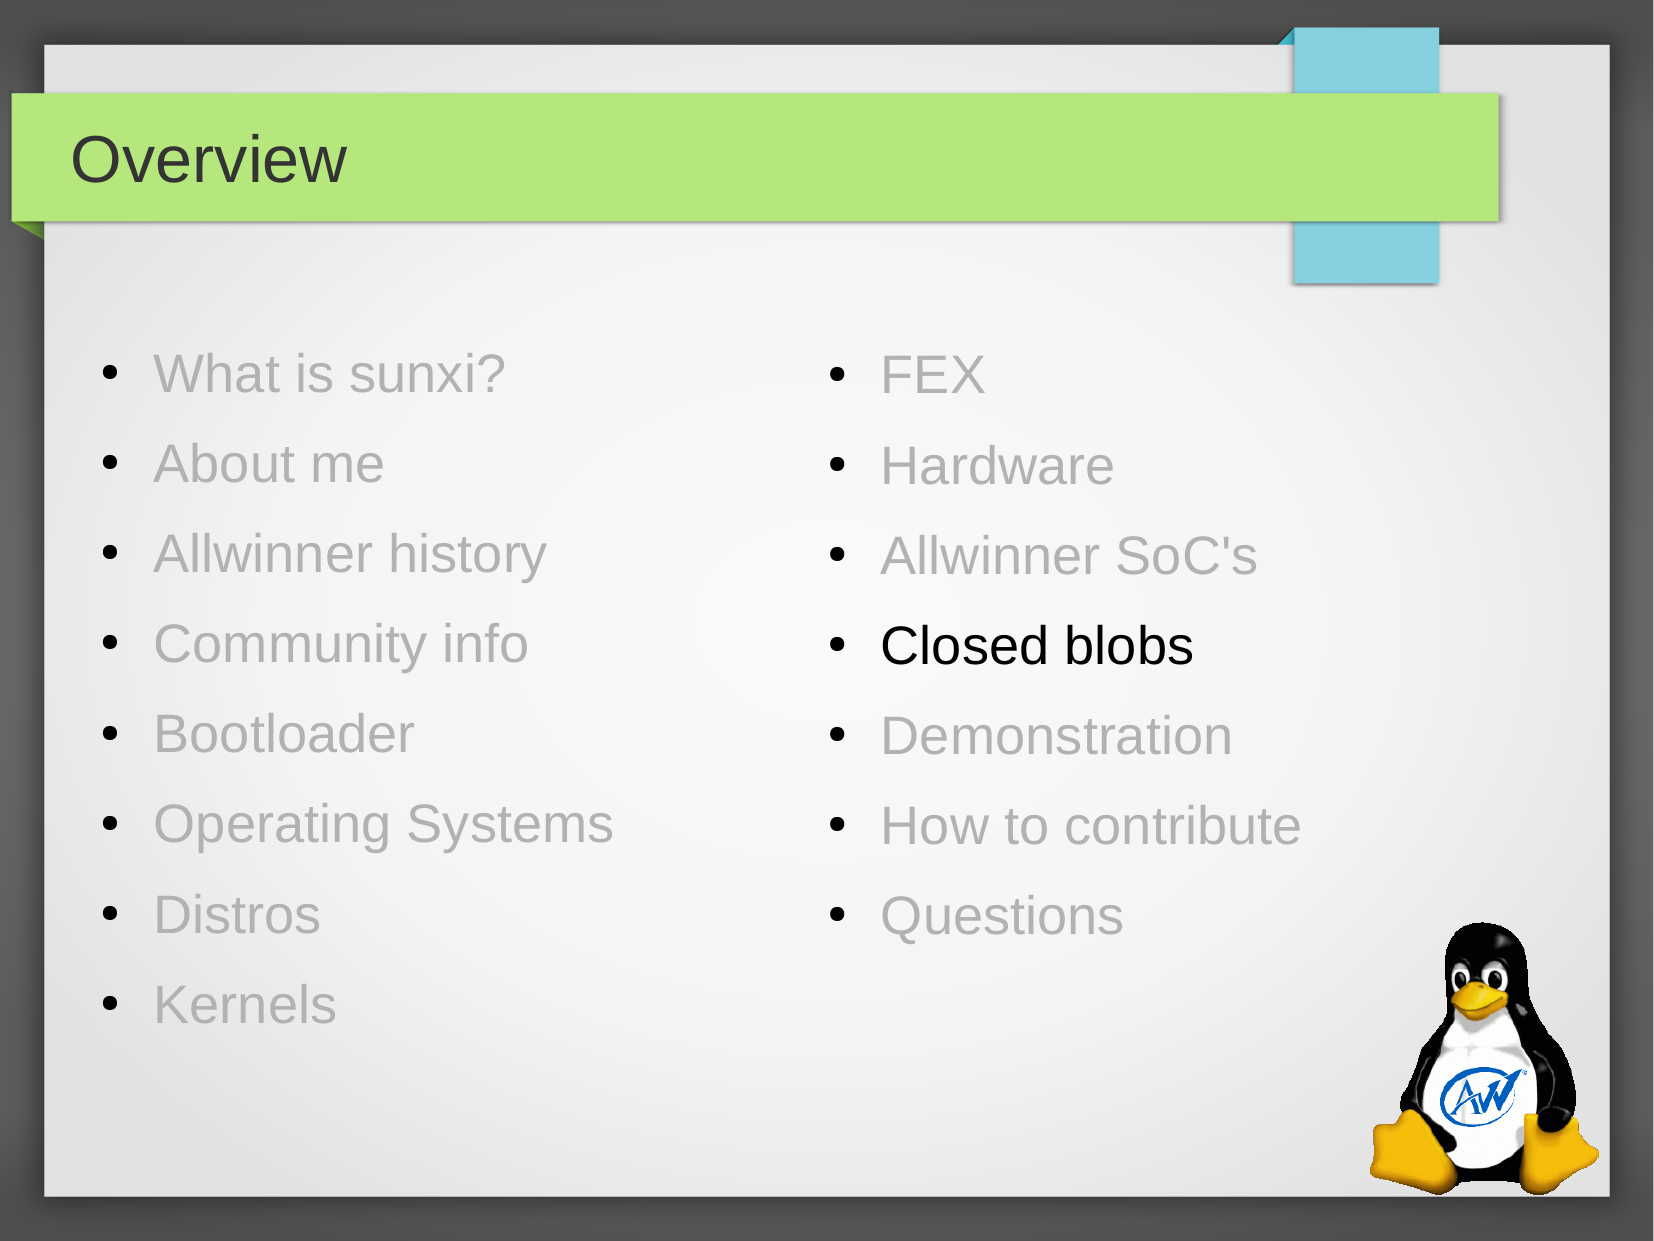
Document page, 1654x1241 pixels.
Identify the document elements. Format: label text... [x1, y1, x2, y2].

title Overview [70, 106, 1229, 213]
picture [0, 0, 1654, 1241]
list FEX Hardware Allwinner SoC's Closed blobs Demonstration How to contribute Questions [810, 345, 1508, 1065]
list What is sunxi? About me Allwinner history Community info Bootloader Operating Systems Distros Kernels [82, 343, 781, 1063]
